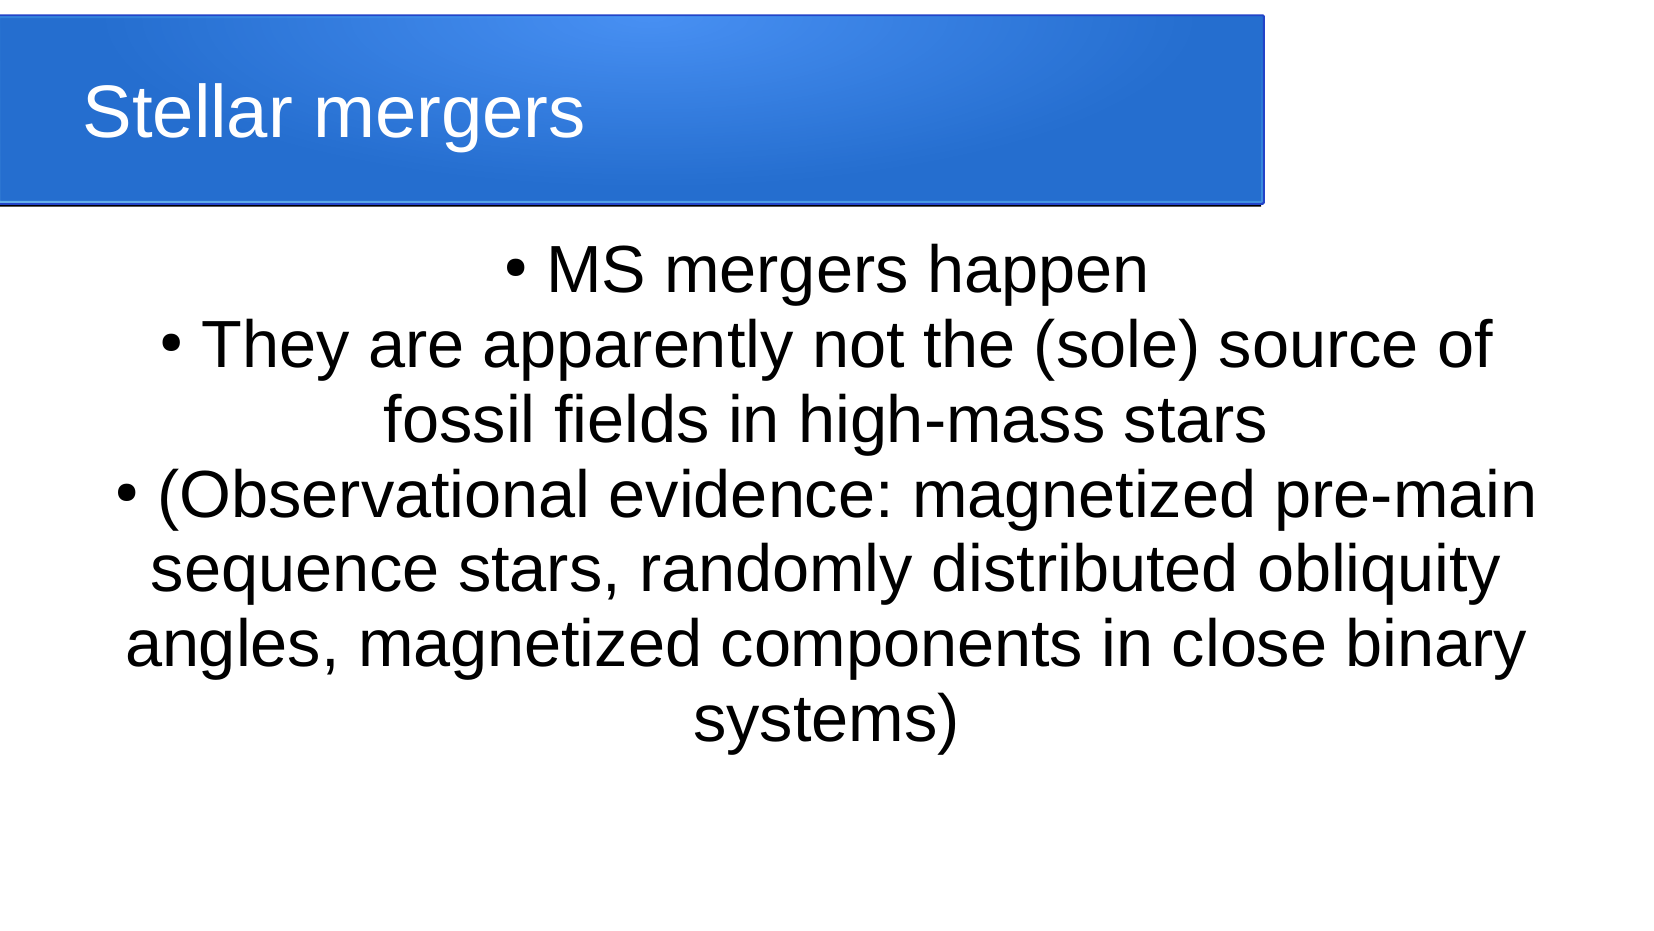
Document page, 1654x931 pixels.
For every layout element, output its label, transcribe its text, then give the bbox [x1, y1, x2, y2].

subtitle MS mergers happen They are apparently not the (sole) source of fossil fields in high-mass stars (Observational evidence: magnetized pre-main sequence stars, randomly distributed obliquity angles, magnetized components in close binary systems) [82, 224, 1571, 764]
title Stellar mergers [82, 35, 1235, 189]
